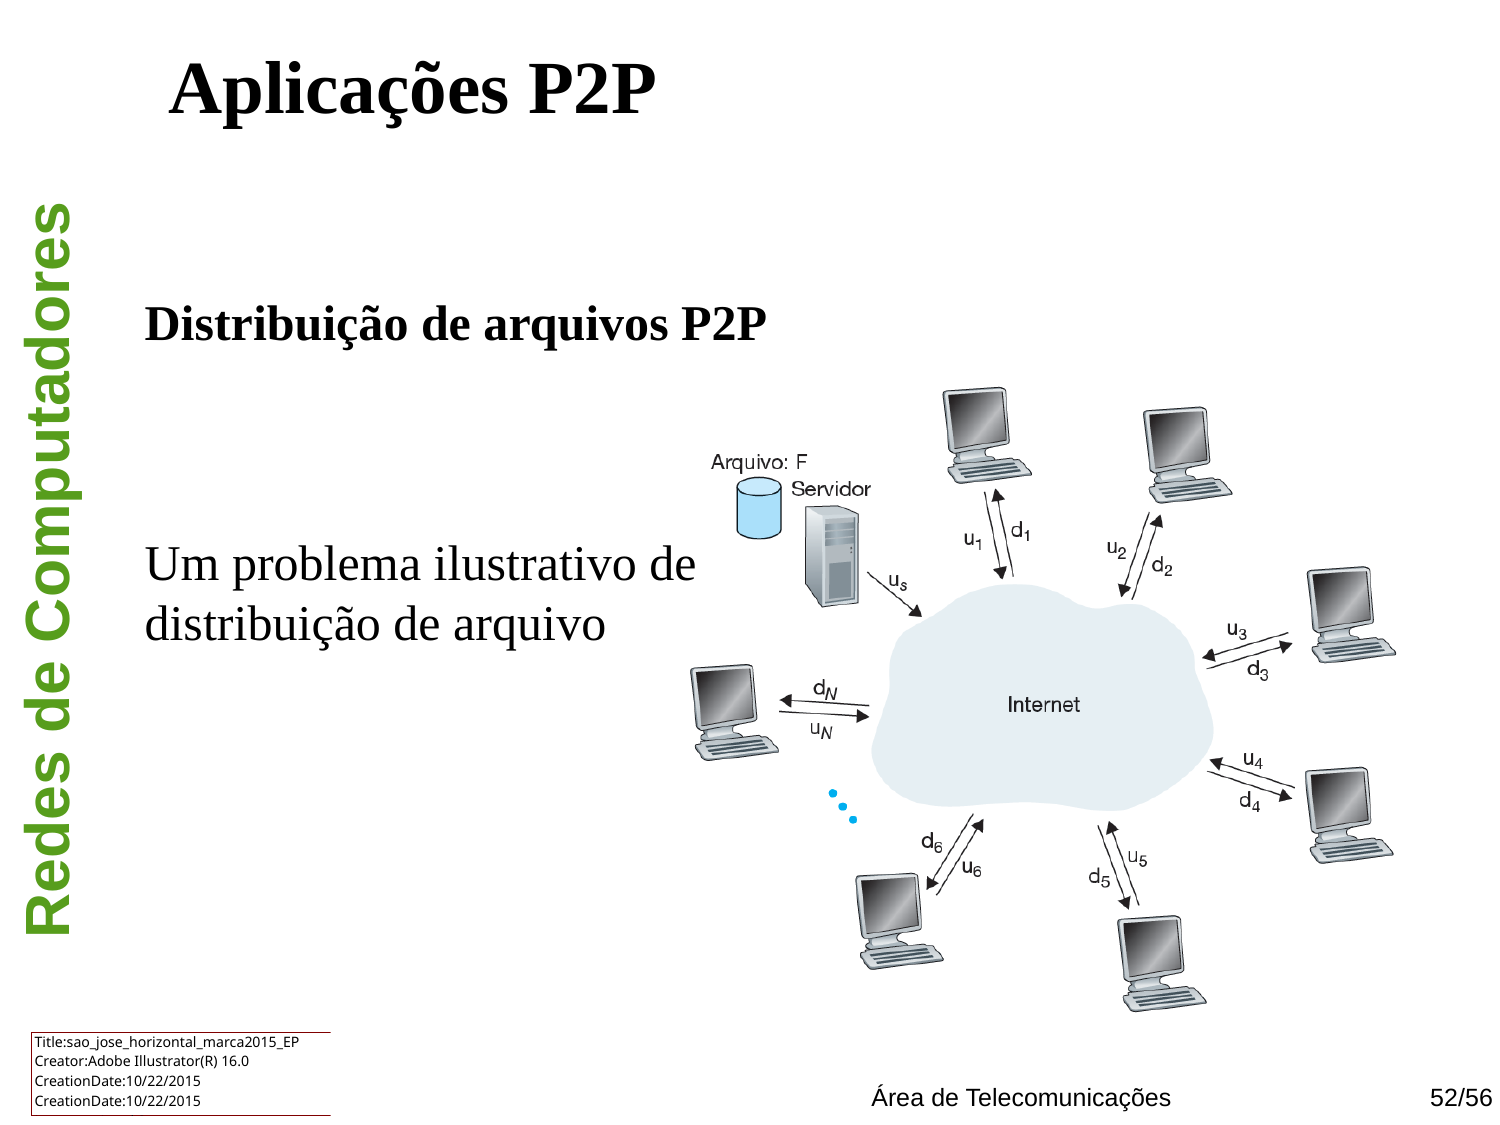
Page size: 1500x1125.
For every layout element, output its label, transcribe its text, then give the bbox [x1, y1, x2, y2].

text_box Distribuição de arquivos P2P Um problema ilustrativo de distribuição de arquivo [129, 283, 1459, 1083]
text_box Aplicações P2P [153, 30, 1406, 315]
